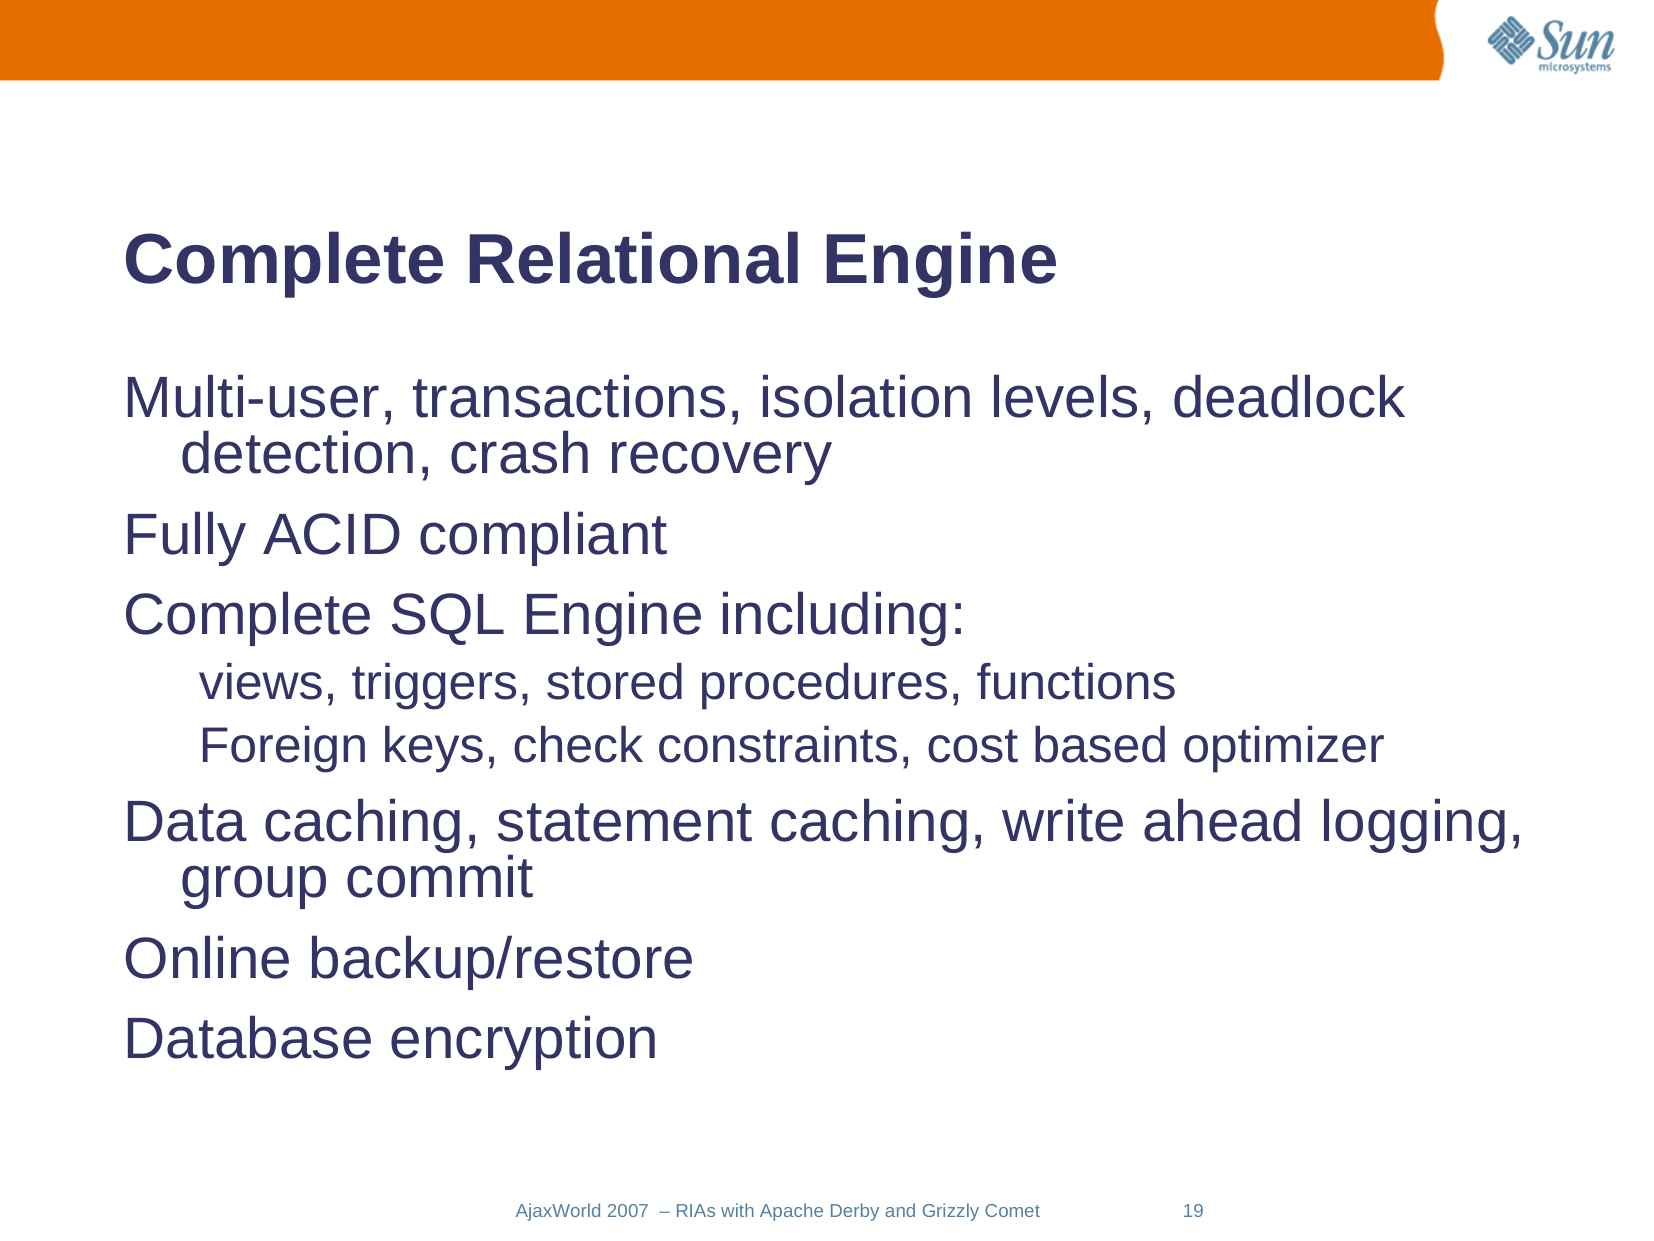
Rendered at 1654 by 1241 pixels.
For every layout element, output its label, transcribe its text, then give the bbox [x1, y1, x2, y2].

list Multi-user, transactions, isolation levels, deadlock detection, crash recovery Fully ACID compliant Complete SQL Engine including: views, triggers, stored procedures, functions Foreign keys, check constraints, cost based optimizer Data caching, statement caching, write ahead logging, group commit Online backup/restore Database encryption [124, 372, 1571, 1150]
title Complete Relational Engine [124, 132, 1561, 298]
picture [0, 0, 1654, 83]
